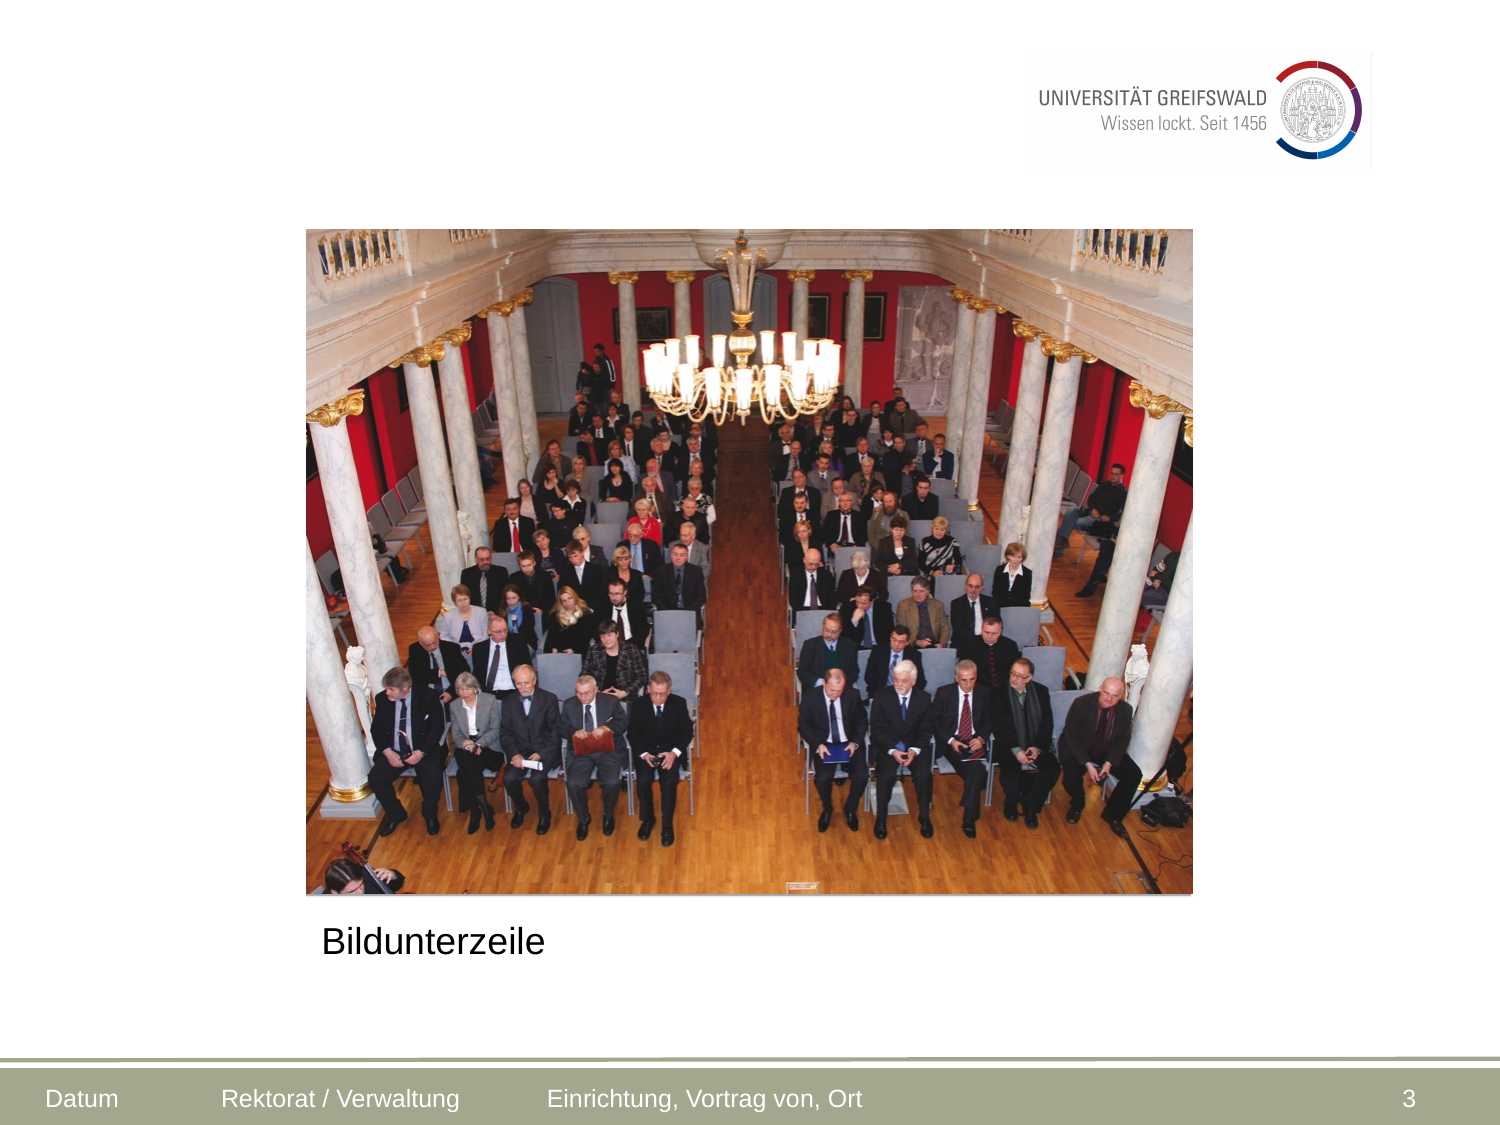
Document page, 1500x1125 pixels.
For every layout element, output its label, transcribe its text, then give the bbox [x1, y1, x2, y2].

text_box Bildunterzeile [306, 910, 1193, 971]
picture [1030, 52, 1372, 169]
picture [306, 229, 1193, 894]
